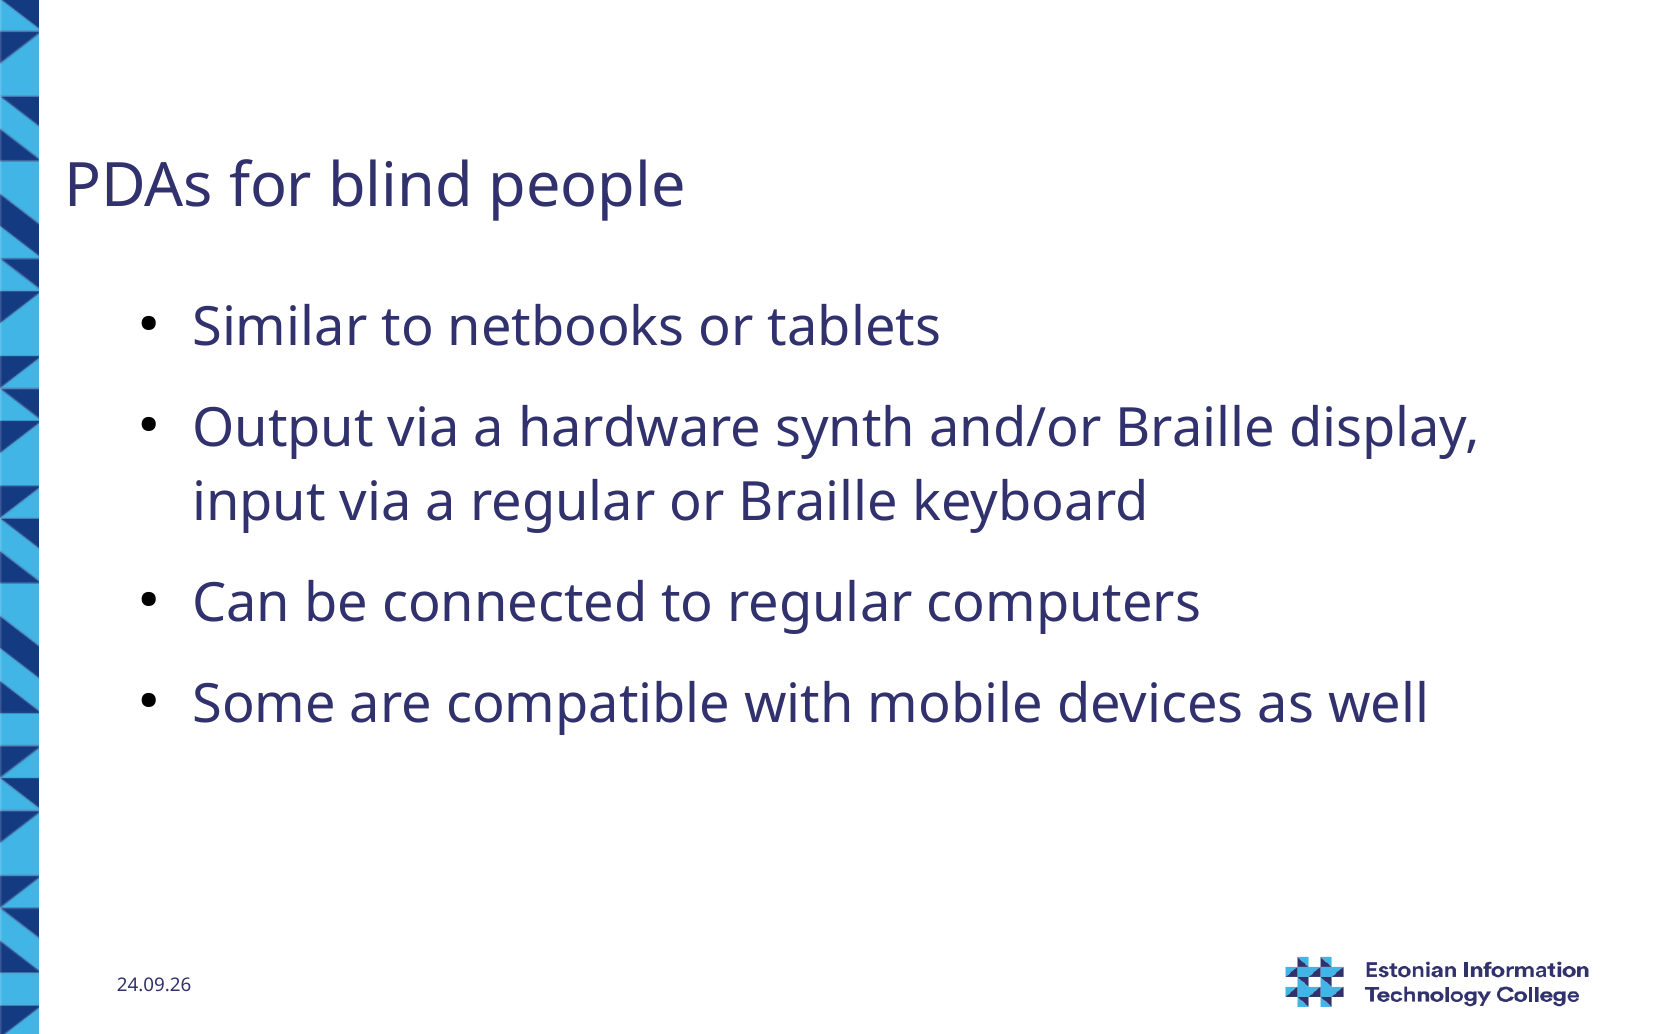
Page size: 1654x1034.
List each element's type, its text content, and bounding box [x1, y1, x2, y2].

list Similar to netbooks or tablets Output via a hardware synth and/or Braille display, input via a regular or Braille keyboard Can be connected to regular computers Some are compatible with mobile devices as well [121, 287, 1533, 970]
title PDAs for blind people [64, 97, 1200, 270]
